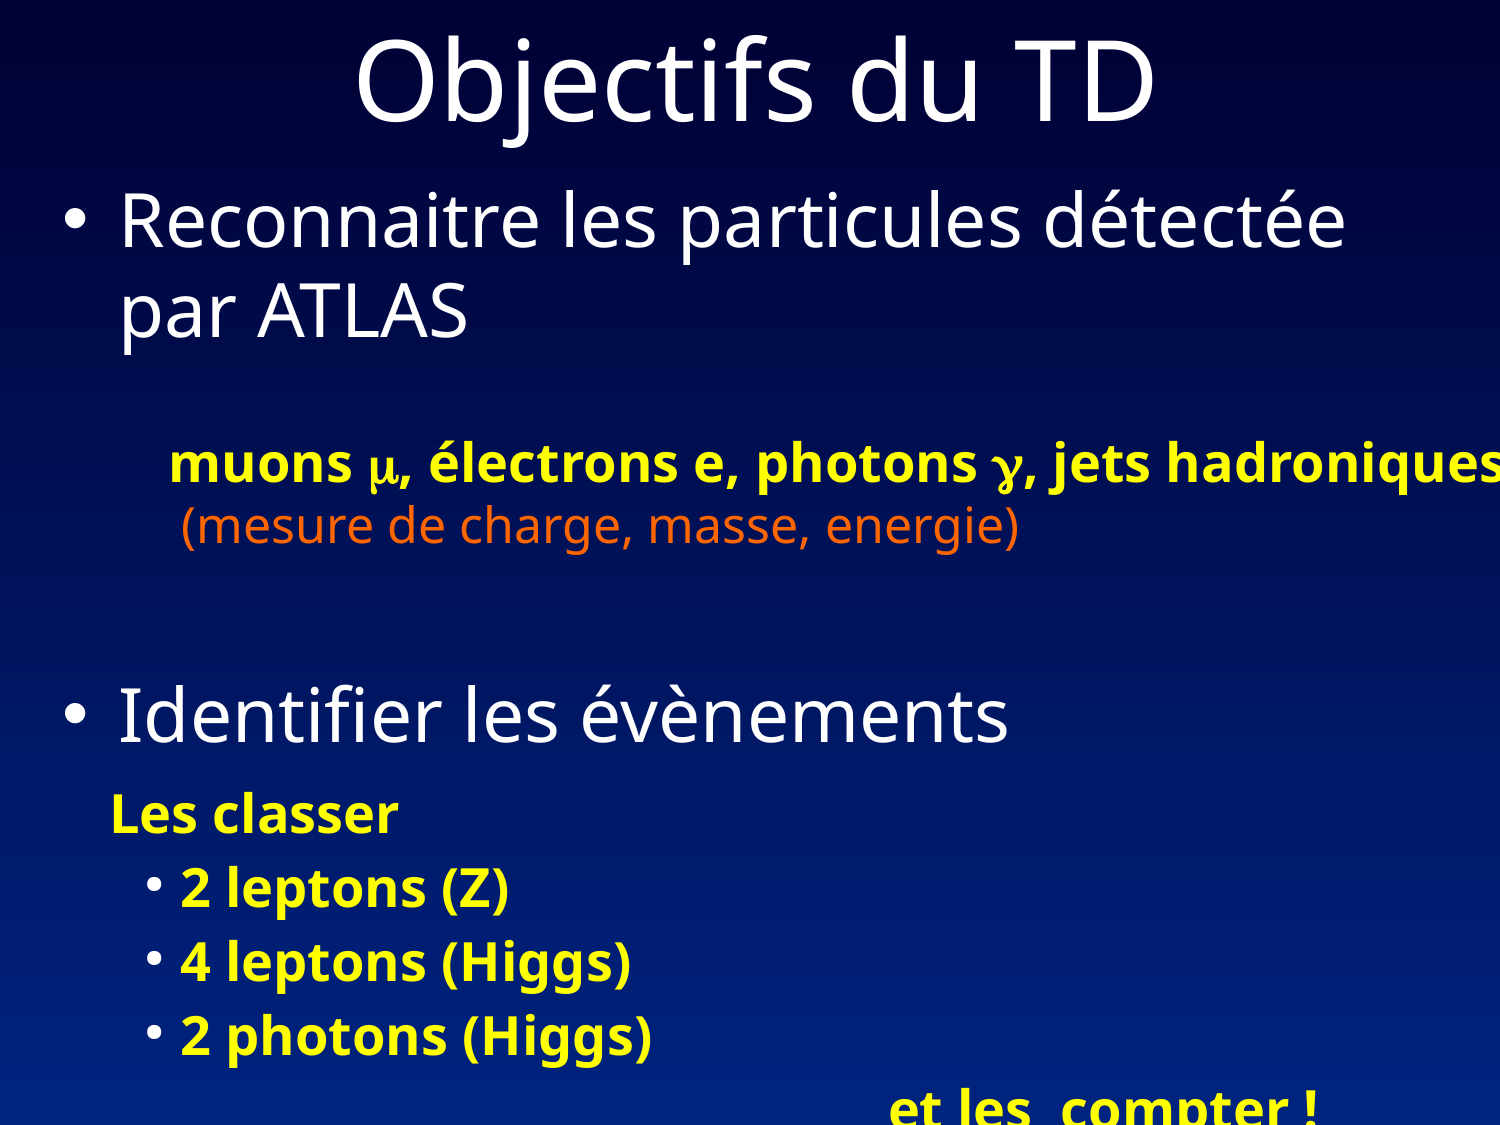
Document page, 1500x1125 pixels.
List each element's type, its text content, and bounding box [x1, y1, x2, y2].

text_box muons m, électrons e, photons g, jets hadroniques (mesure de charge, masse, energie) [153, 421, 1500, 562]
title Objectifs du TD [11, 0, 1500, 189]
list Reconnaitre les particules détectée par ATLAS Identifier les évènements [47, 165, 1453, 1087]
text_box Les classer 2 leptons (Z) 4 leptons (Higgs) 2 photons (Higgs) et les compter ! [94, 767, 1335, 1117]
